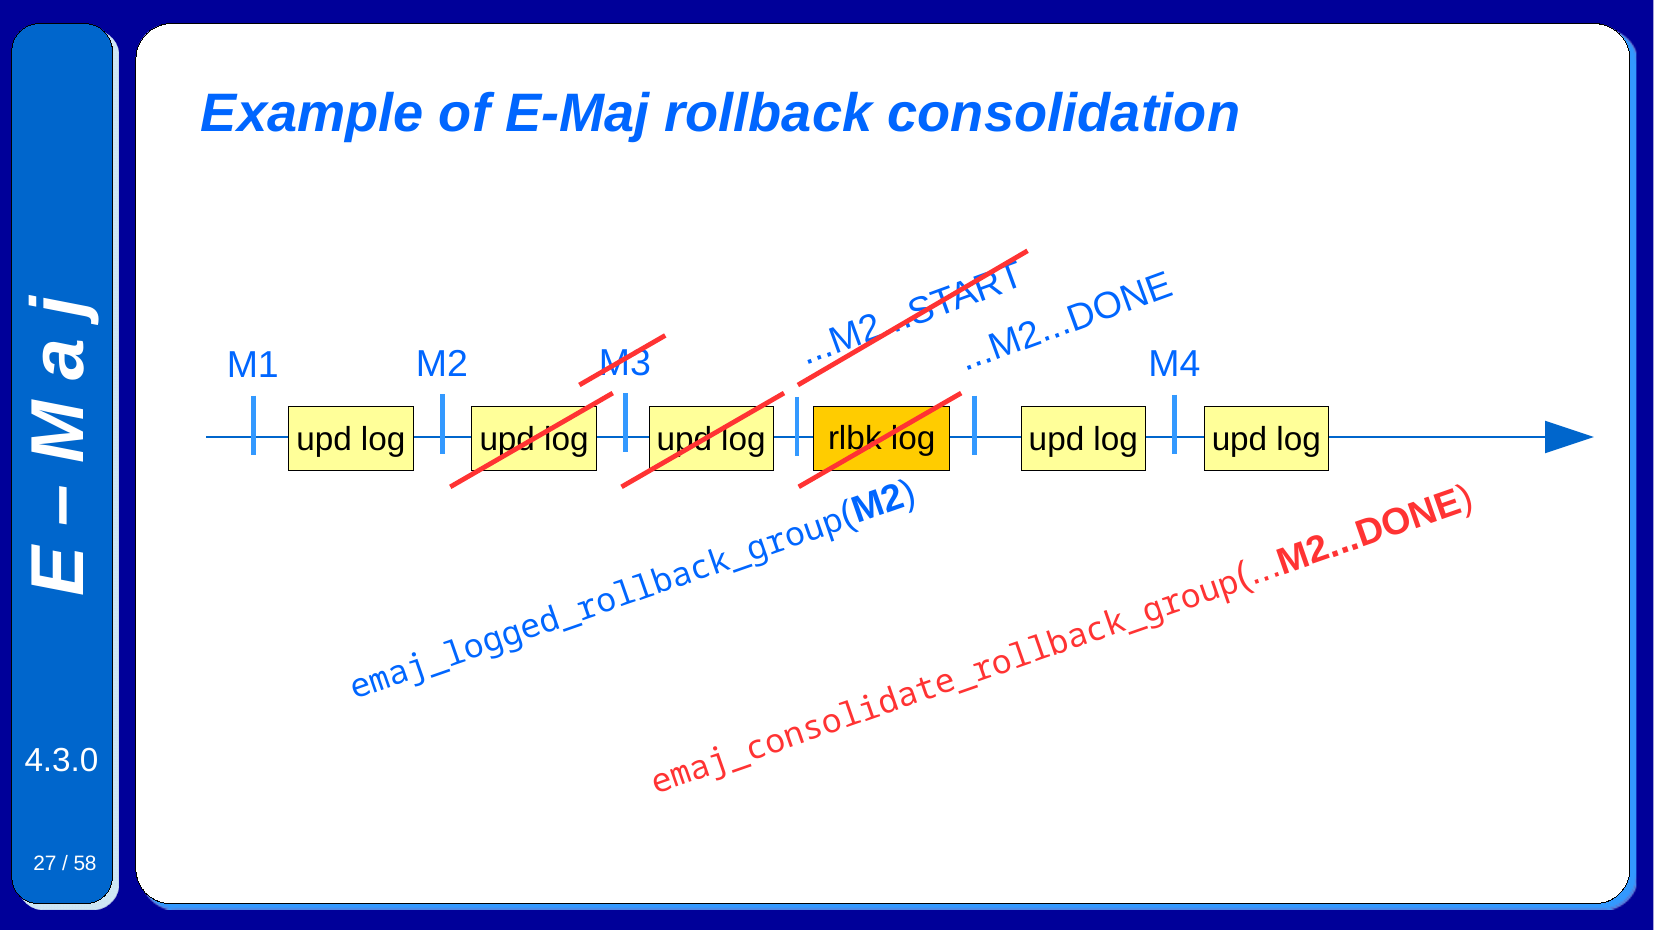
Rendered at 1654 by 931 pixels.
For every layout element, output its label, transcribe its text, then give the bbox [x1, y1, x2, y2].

text_box M2 [401, 335, 483, 393]
text_box rlbk log [813, 406, 932, 471]
text_box upd log [1021, 406, 1146, 471]
text_box upd log [471, 406, 583, 471]
text_box upd log [1204, 406, 1329, 471]
text_box emaj_logged_rollback_group(M2) [326, 471, 941, 731]
text_box M1 [212, 336, 294, 394]
text_box upd log [656, 406, 774, 471]
text_box rlbk log [833, 406, 950, 471]
text_box ...M2...START [777, 241, 1046, 383]
text_box upd log [288, 406, 414, 471]
text_box emaj_consolidate_rollback_group(...M2...DONE) [627, 462, 1499, 825]
text_box upd log [649, 406, 755, 467]
text_box M3 [584, 339, 666, 392]
text_box ...M2...DONE [937, 250, 1195, 391]
title Example of E-Maj rollback consolidation [200, 34, 1575, 191]
text_box M3 [584, 334, 661, 378]
text_box upd log [485, 406, 597, 471]
text_box M4 [1133, 335, 1216, 393]
